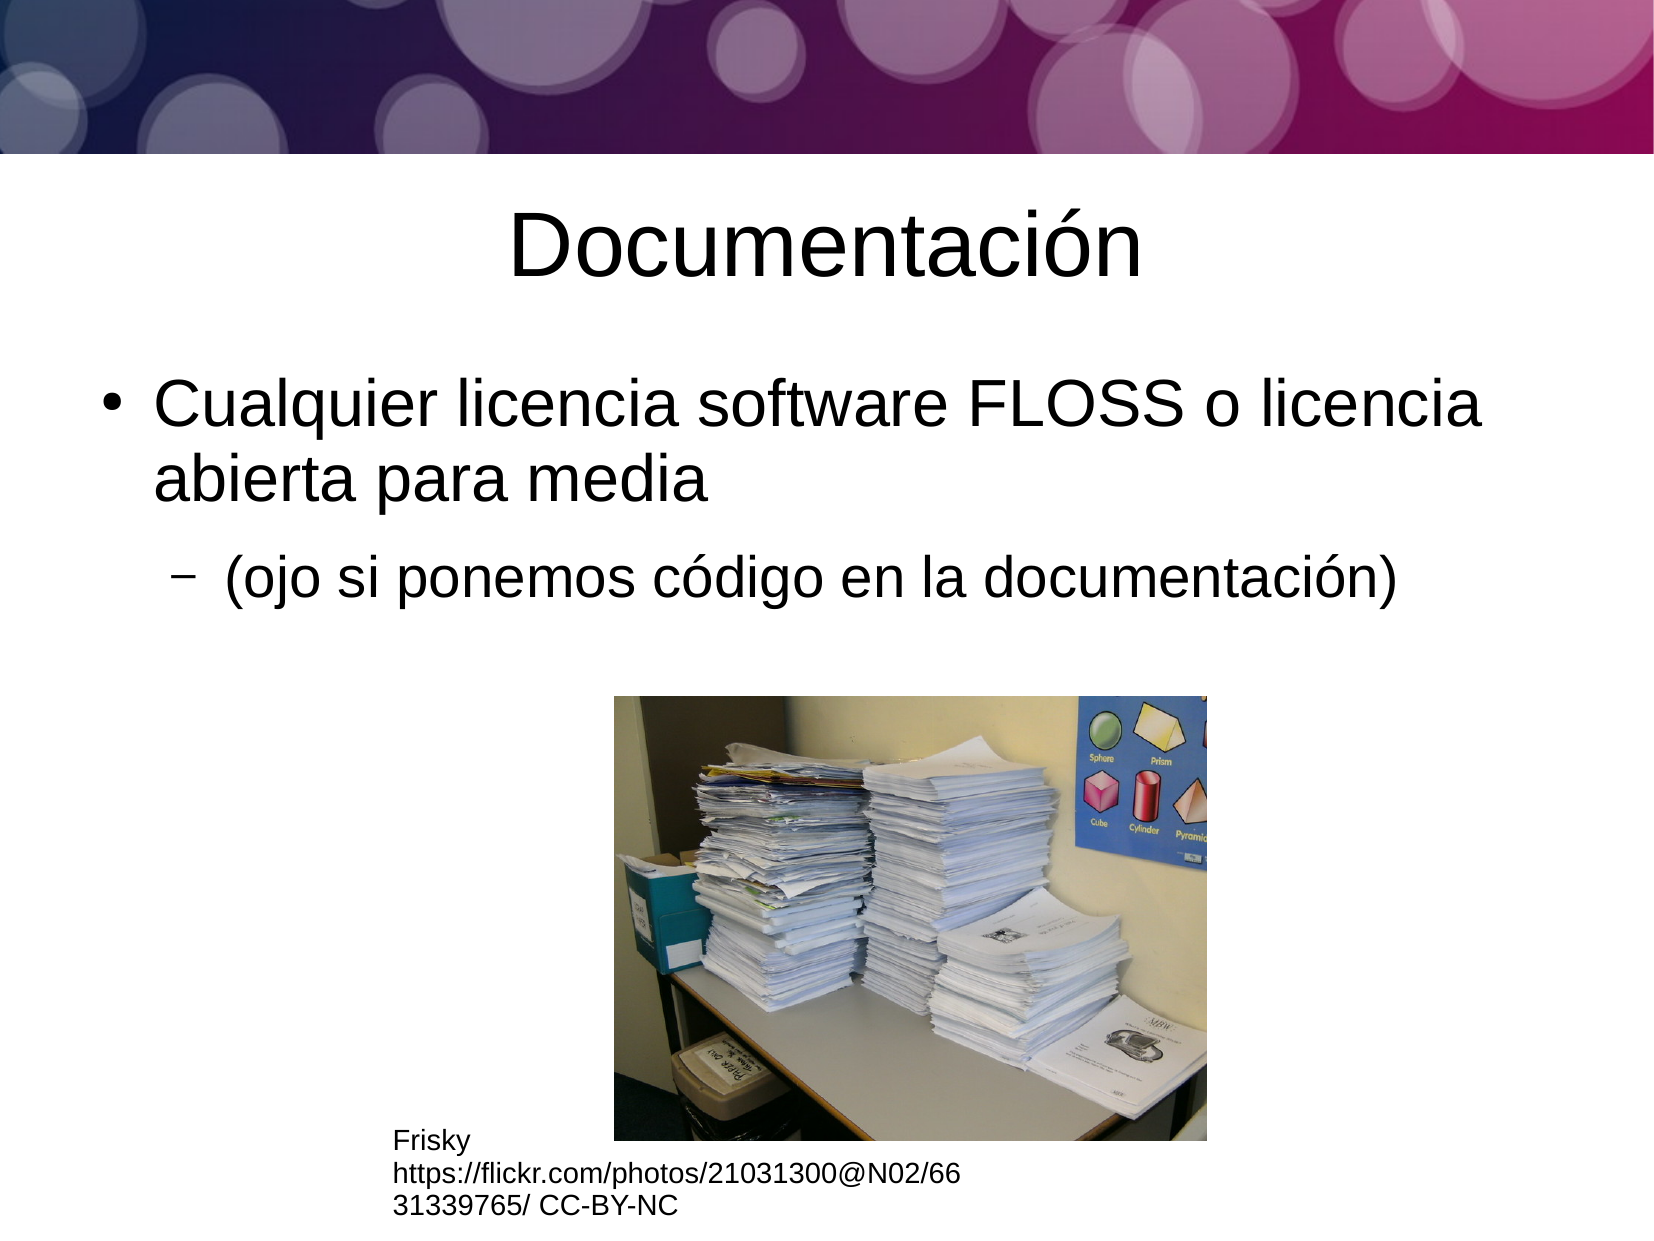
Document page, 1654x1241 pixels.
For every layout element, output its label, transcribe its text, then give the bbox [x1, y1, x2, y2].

picture [0, 0, 1654, 154]
title Documentación [82, 159, 1571, 331]
text_box Frisky https://flickr.com/photos/21031300@N02/6631339765/ CC-BY-NC [377, 1116, 993, 1241]
picture [614, 696, 1207, 1141]
list Cualquier licencia software FLOSS o licencia abierta para media (ojo si ponemos código en la documentación) [82, 366, 1571, 1087]
